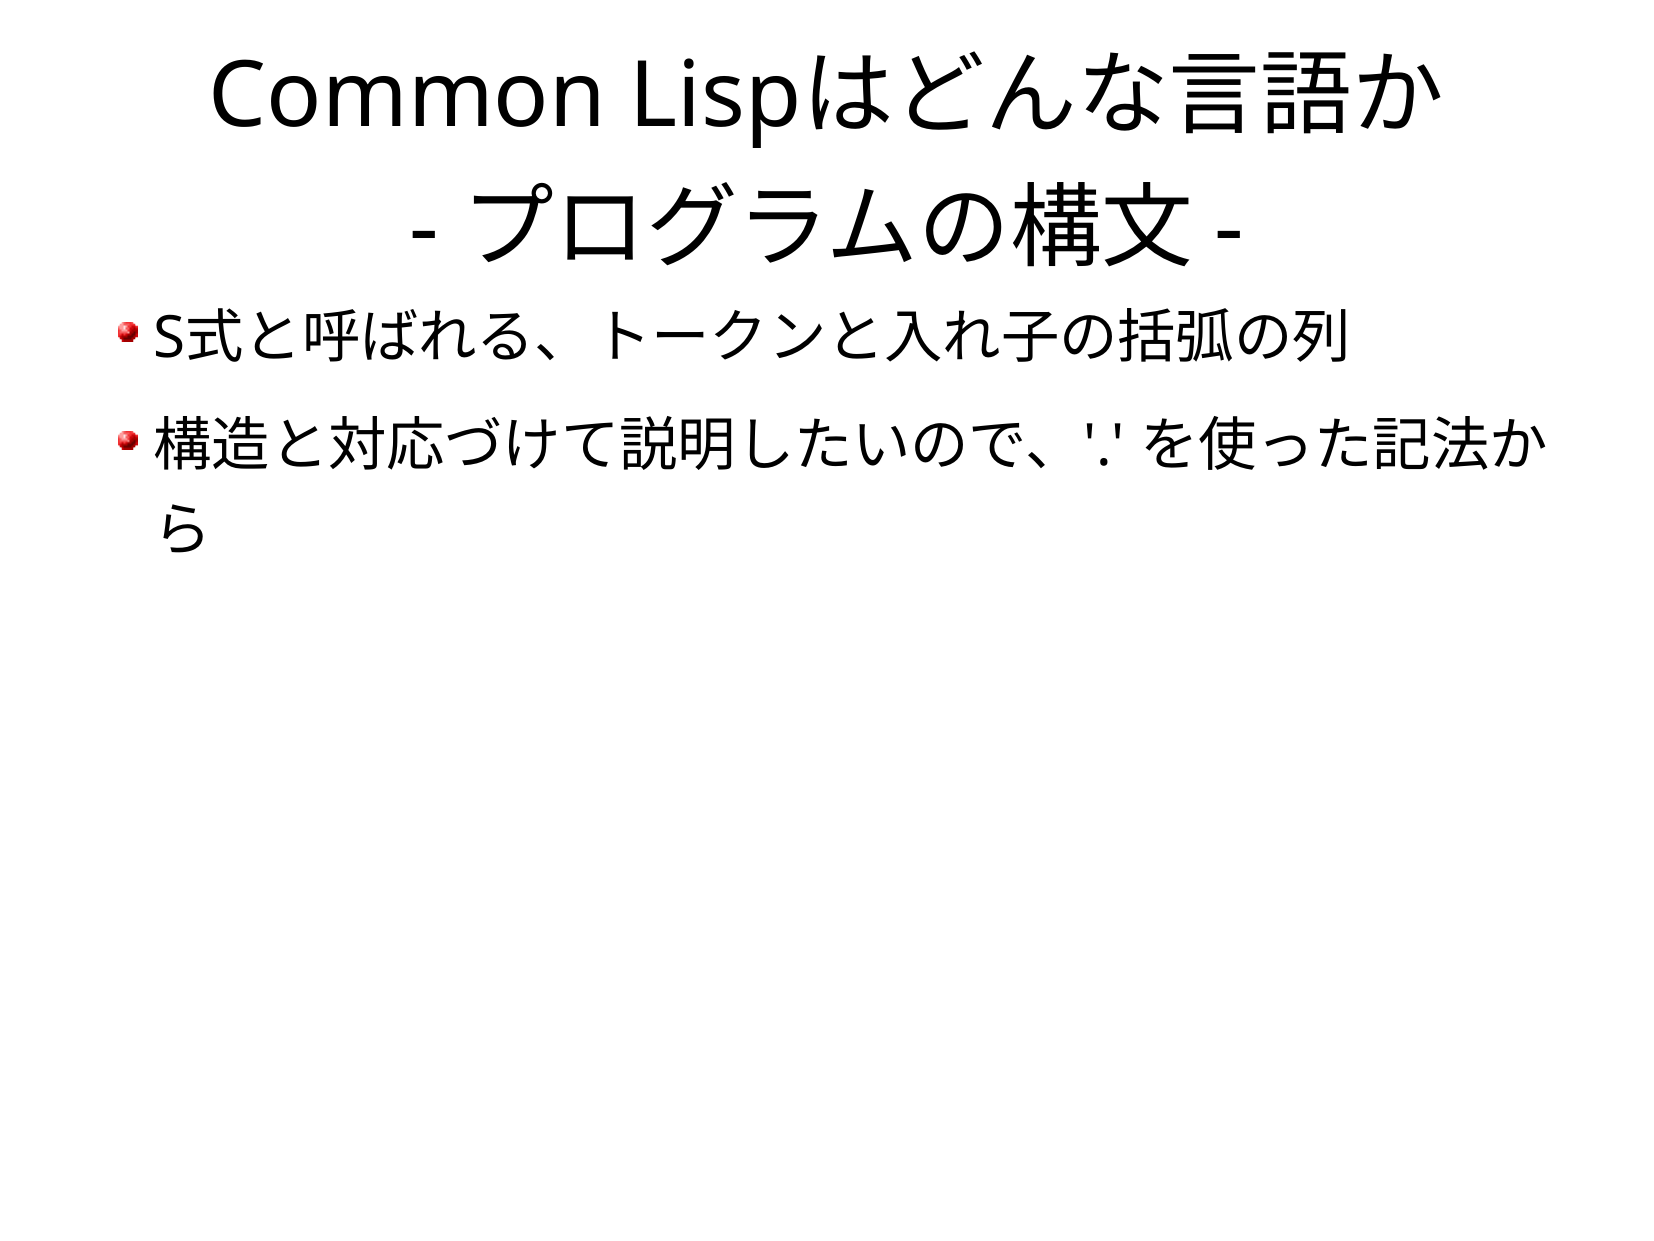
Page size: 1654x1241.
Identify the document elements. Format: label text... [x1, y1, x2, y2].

title Common Lispはどんな言語か - プログラムの構文 - [82, 48, 1571, 258]
list S式と呼ばれる、トークンと入れ子の括弧の列 構造と対応づけて説明したいので、'.' を使った記法から [82, 290, 1571, 1109]
